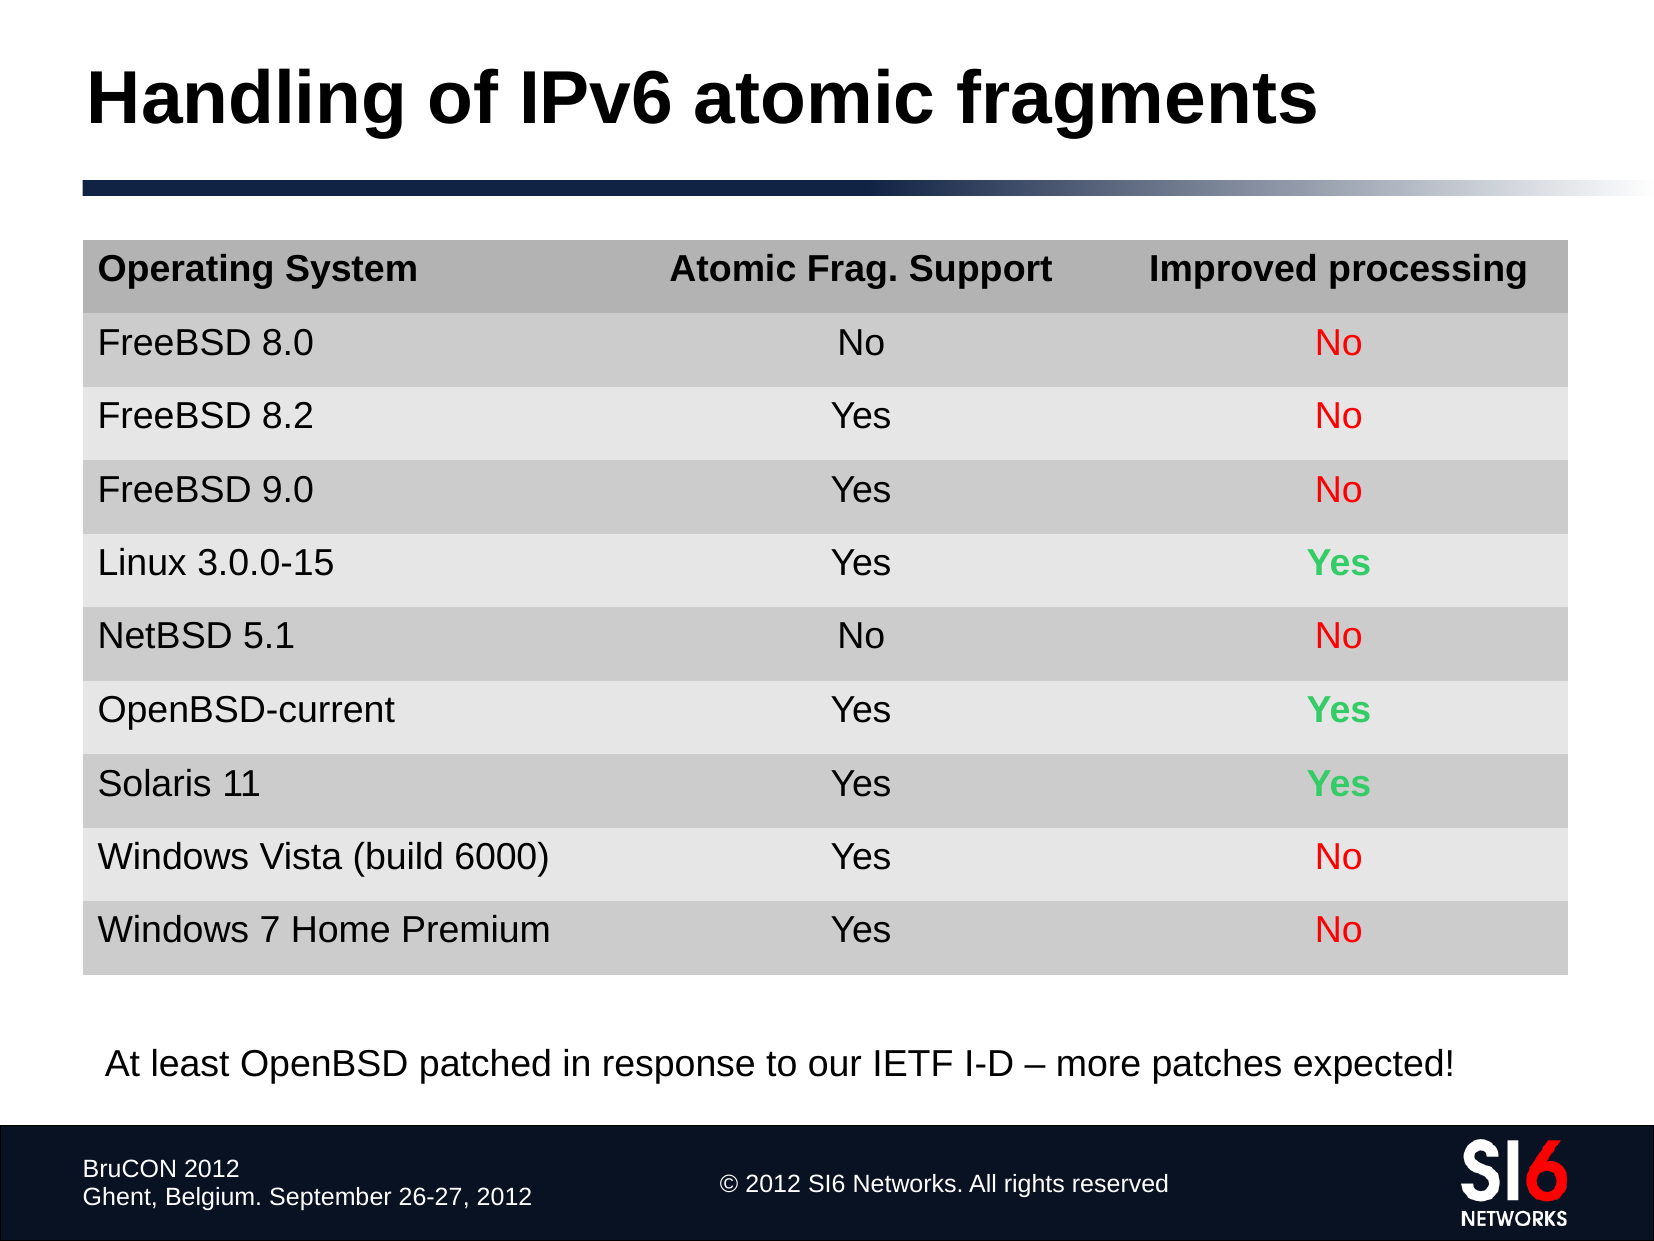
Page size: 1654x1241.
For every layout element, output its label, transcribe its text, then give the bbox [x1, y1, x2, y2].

table_cell Yes [613, 387, 1109, 460]
table_cell No [1109, 901, 1568, 975]
table_cell Yes [613, 754, 1109, 828]
table_cell No [1109, 313, 1568, 387]
table_cell Windows Vista (build 6000) [83, 828, 613, 901]
table_cell Solaris 11 [83, 754, 613, 828]
table_cell FreeBSD 9.0 [83, 460, 613, 534]
table_cell Yes [613, 534, 1109, 607]
table_cell Yes [613, 828, 1109, 901]
table_cell No [1109, 387, 1568, 460]
table_cell Yes [613, 901, 1109, 975]
table_header Operating System [83, 240, 613, 313]
table_cell No [1109, 828, 1568, 901]
title Handling of IPv6 atomic fragments [86, 30, 1576, 166]
table_header Atomic Frag. Support [613, 240, 1109, 313]
table_cell Yes [613, 681, 1109, 754]
table_cell No [1109, 460, 1568, 534]
table_cell Yes [613, 460, 1109, 534]
text_box At least OpenBSD patched in response to our IETF I-D – more patches expected! [90, 1035, 1471, 1092]
table_cell Yes [1109, 534, 1568, 607]
table_cell FreeBSD 8.0 [83, 313, 613, 387]
table_cell Yes [1109, 681, 1568, 754]
table_cell No [613, 607, 1109, 681]
table_cell Windows 7 Home Premium [83, 901, 613, 975]
table_header Improved processing [1109, 240, 1568, 313]
table_cell No [613, 313, 1109, 387]
table_cell Linux 3.0.0-15 [83, 534, 613, 607]
table_cell NetBSD 5.1 [83, 607, 613, 681]
table_cell Yes [1109, 754, 1568, 828]
picture [1461, 1139, 1567, 1226]
table_cell OpenBSD-current [83, 681, 613, 754]
table_cell FreeBSD 8.2 [83, 387, 613, 460]
table_cell No [1109, 607, 1568, 681]
